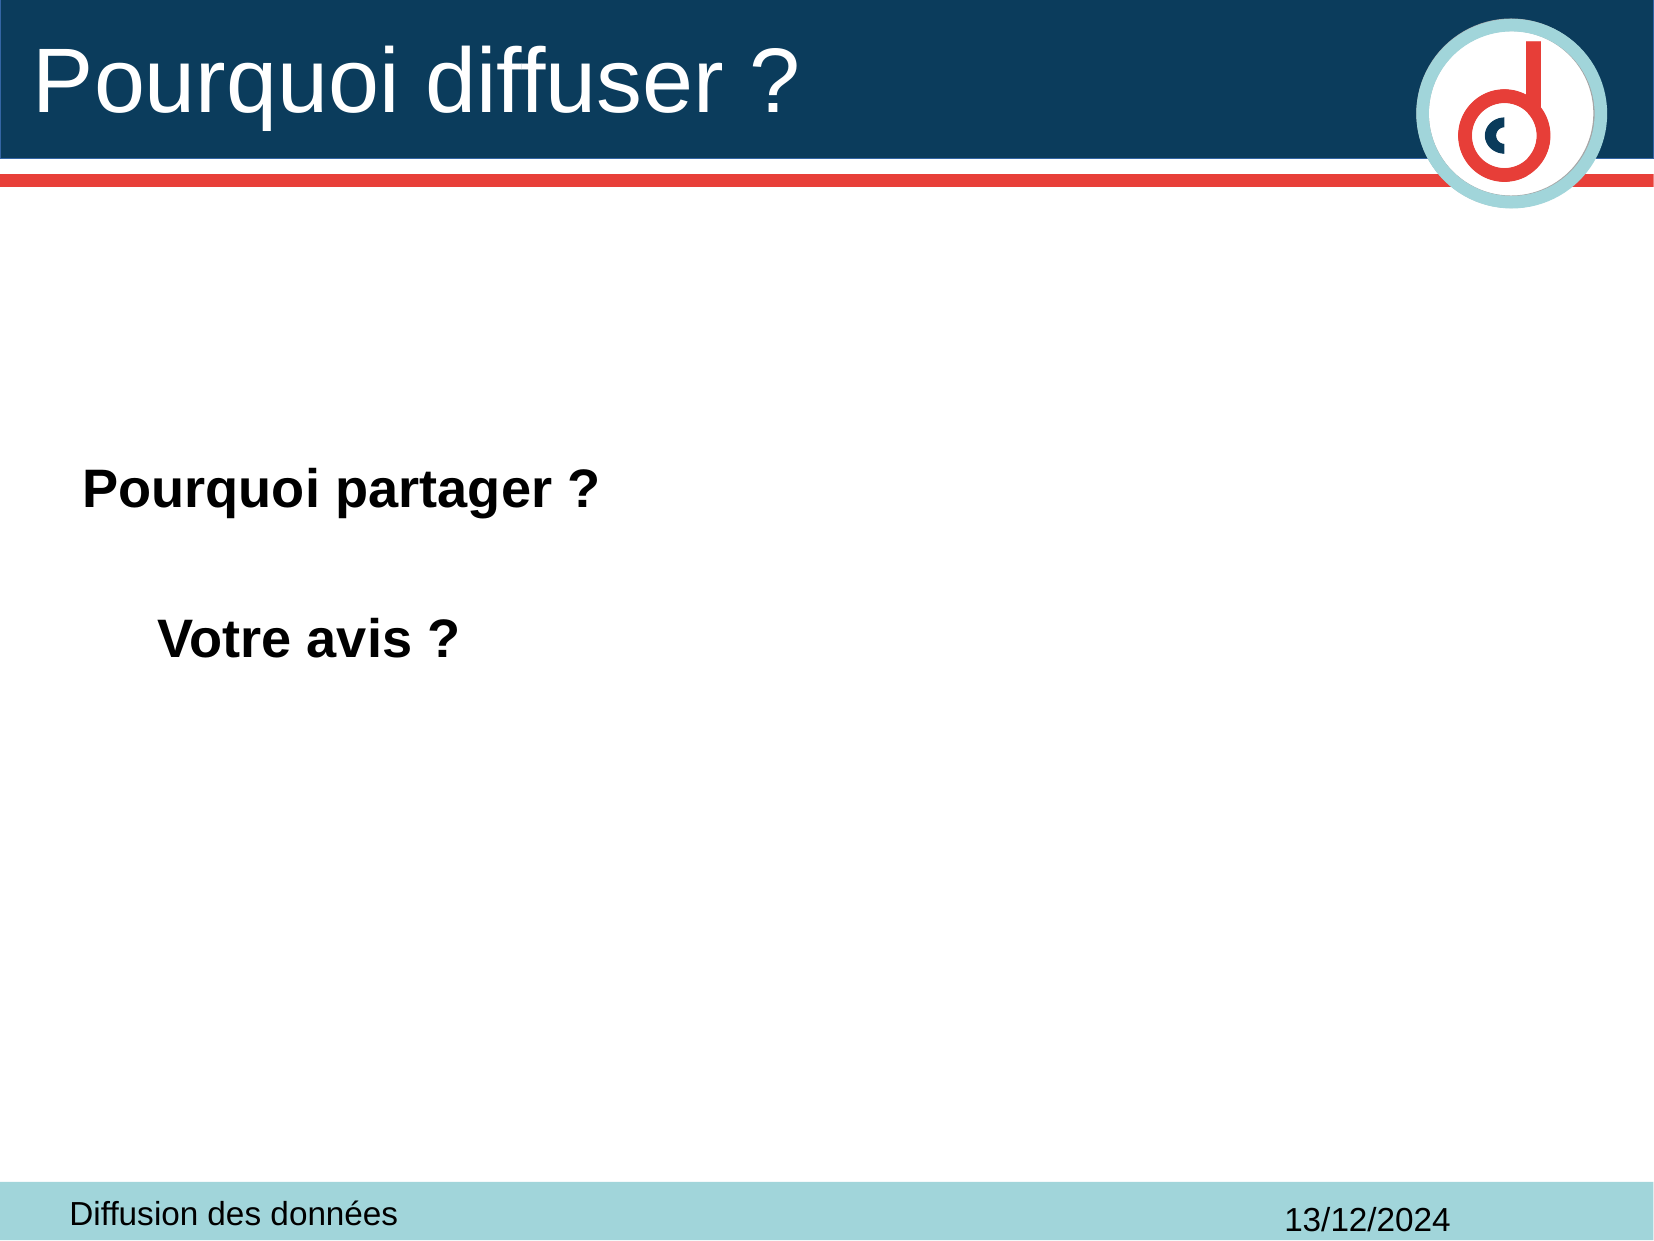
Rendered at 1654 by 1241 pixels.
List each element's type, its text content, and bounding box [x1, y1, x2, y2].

text_box Diffusion des données [54, 1188, 414, 1241]
text_box 13/12/2024 [1269, 1194, 1595, 1241]
title Pourquoi diffuser ? [17, 11, 1412, 159]
text_box Pourquoi partager ? Votre avis ? [29, 217, 1625, 1152]
